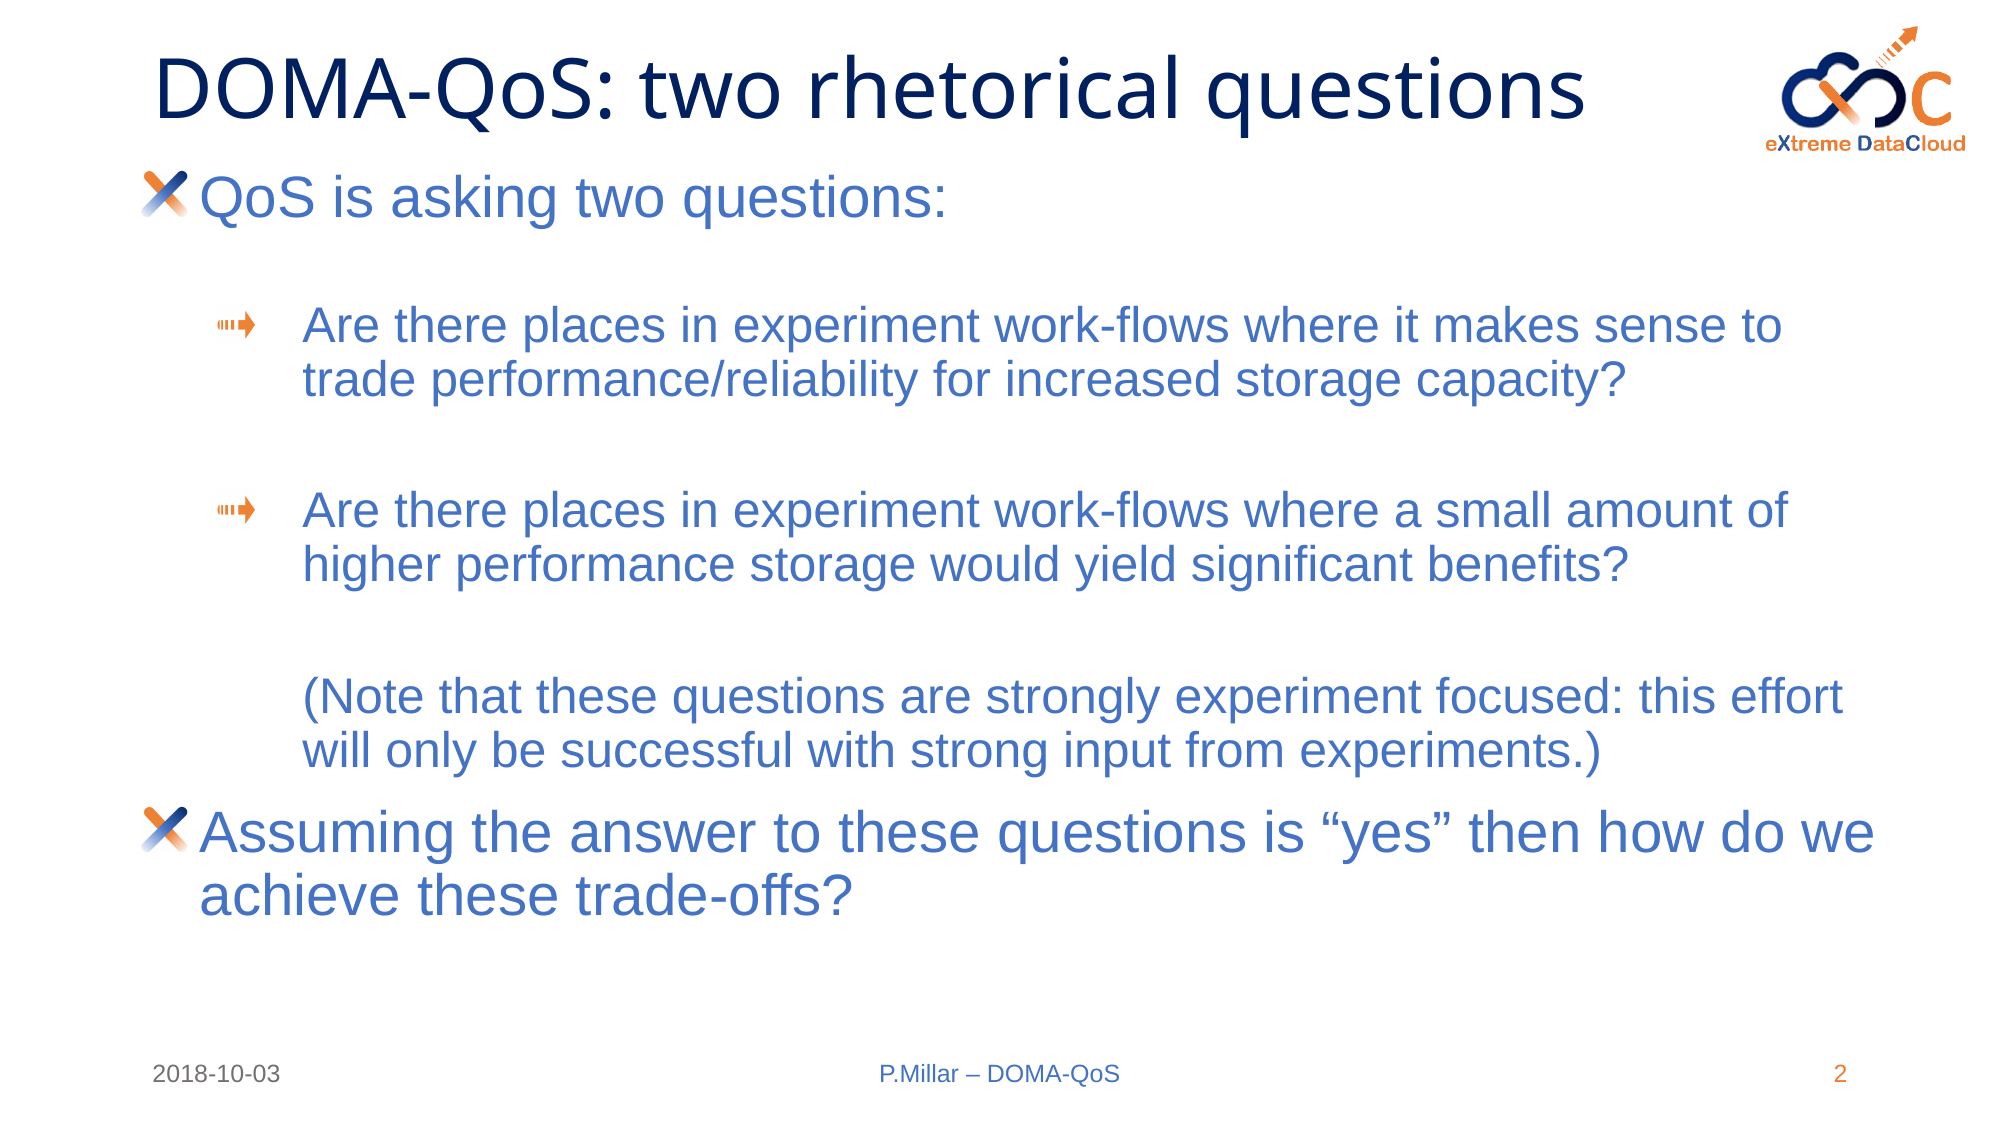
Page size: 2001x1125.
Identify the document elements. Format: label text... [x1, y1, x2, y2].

picture [1777, 18, 1985, 170]
footer P.Millar – DOMA-QoS [662, 1042, 1338, 1103]
title DOMA-QoS: two rhetorical questions [137, 18, 1777, 151]
slide_number 2018-10-03 [137, 1042, 588, 1103]
list QoS is asking two questions: Are there places in experiment work-flows where it makes sense to trade performance/reliability for increased storage capacity? Are there places in experiment work-flows where a small amount of higher performance storage would yield significant benefits? (Note that these questions are strongly experiment focused: this effort will only be successful with strong input from experiments.) Assuming the answer to these questions is “yes” then how do we achieve these trade-offs? [126, 151, 1905, 1017]
slide_number <number> [1412, 1042, 1863, 1103]
